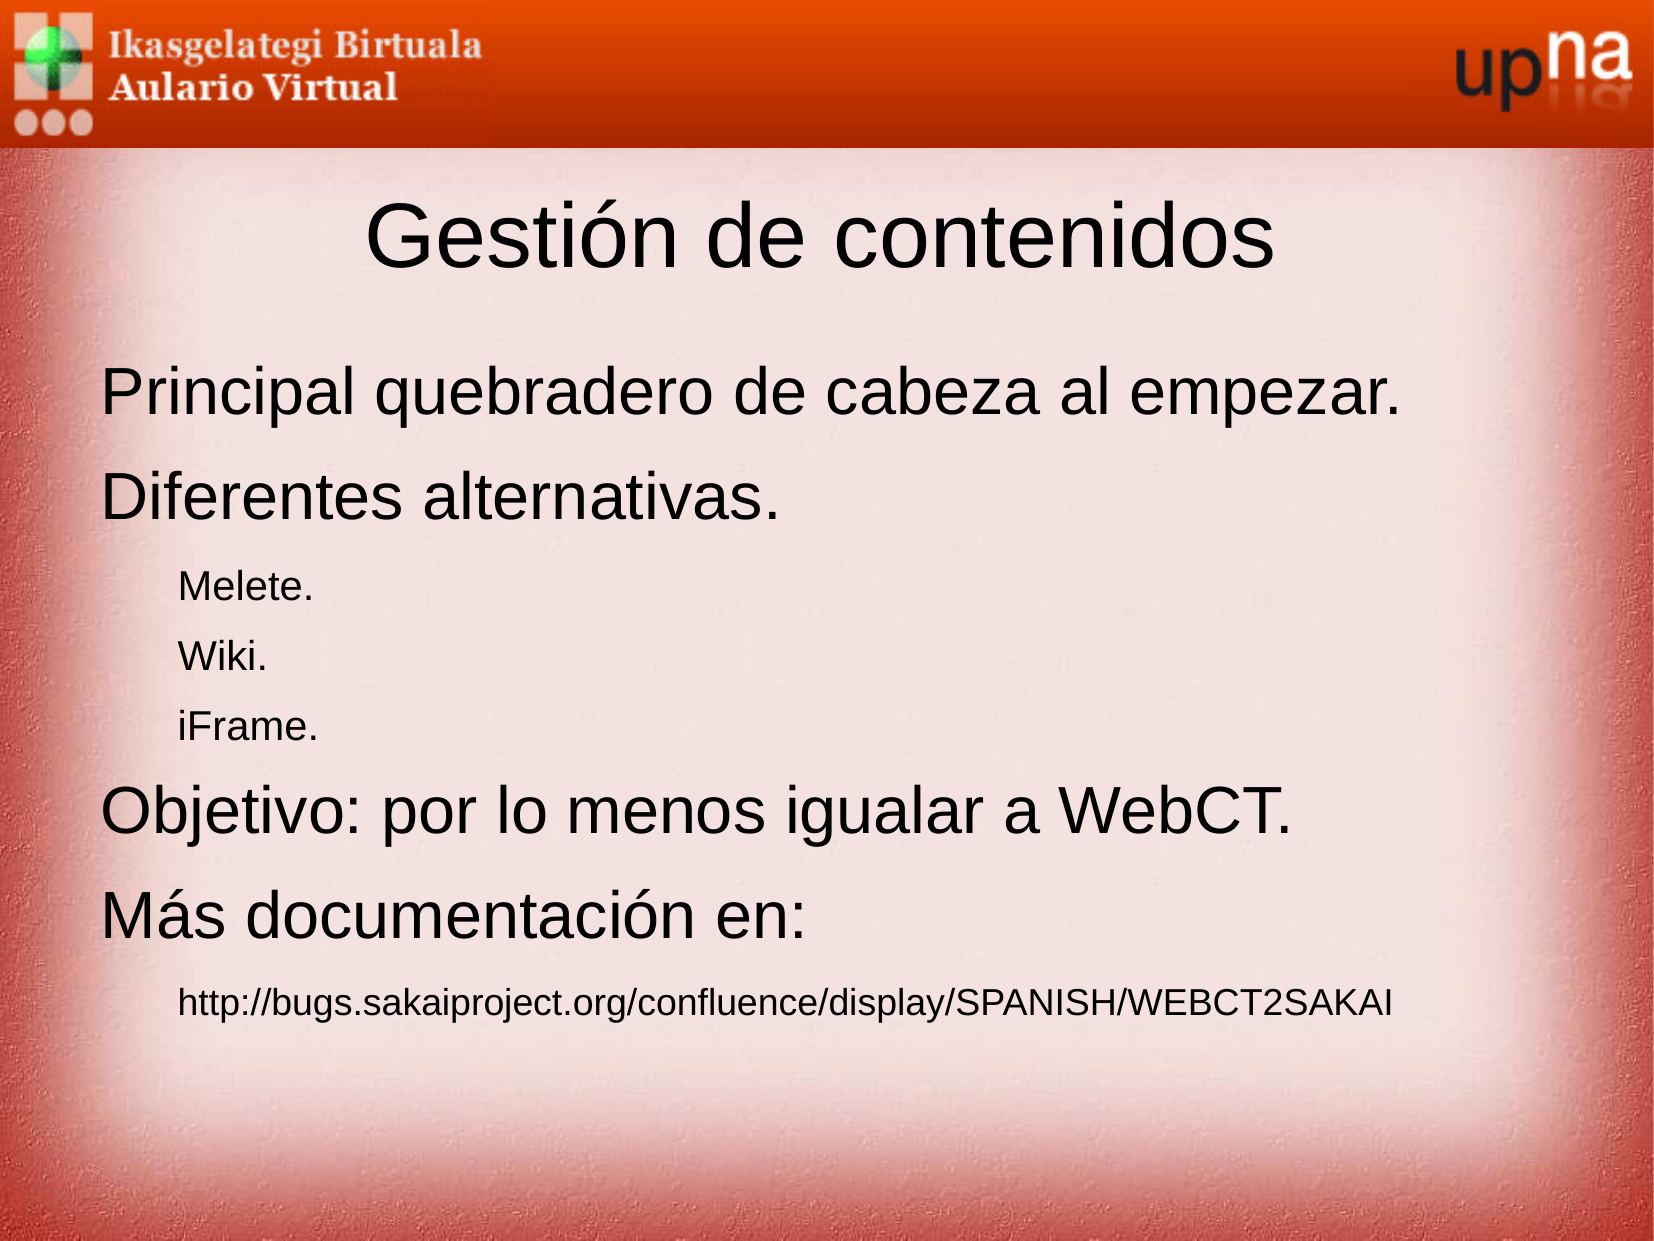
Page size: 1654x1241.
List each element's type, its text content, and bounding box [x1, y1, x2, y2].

picture [0, 0, 1654, 1241]
title Gestión de contenidos [77, 147, 1565, 325]
list Principal quebradero de cabeza al empezar. Diferentes alternativas. Melete. Wiki. iFrame. Objetivo: por lo menos igualar a WebCT. Más documentación en: http://bugs.sakaiproject.org/confluence/display/SPANISH/WEBCT2SAKAI [83, 354, 1572, 1095]
